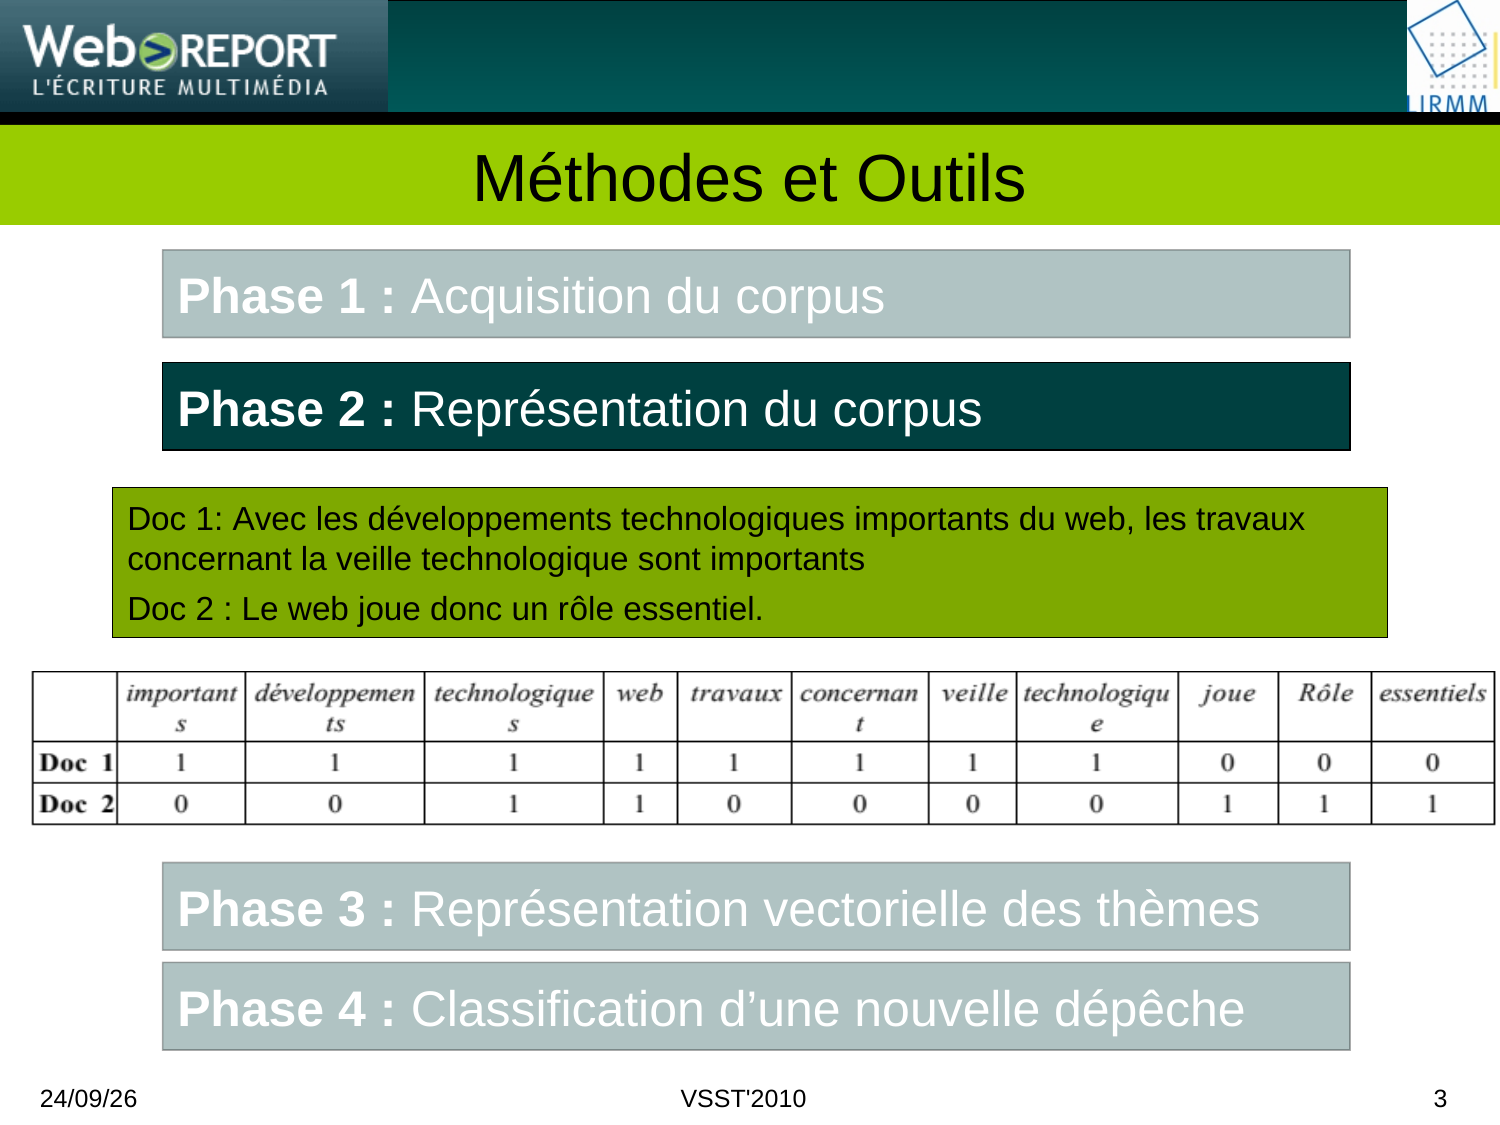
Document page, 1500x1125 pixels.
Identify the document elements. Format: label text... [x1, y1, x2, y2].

text_box Phase 1 : Acquisition du corpus [162, 249, 1351, 338]
text_box Phase 2 : Représentation du corpus [162, 362, 1351, 451]
chart [0, 671, 1500, 850]
title Méthodes et Outils [0, 124, 1500, 225]
picture [0, 0, 388, 112]
text_box Phase 4 : Classification d’une nouvelle dépêche [162, 962, 1351, 1051]
text_box <numéro> [1149, 1074, 1463, 1113]
text_box Phase 3 : Représentation vectorielle des thèmes [162, 862, 1351, 951]
picture [1407, 0, 1500, 112]
text_box Doc 1: Avec les développements technologiques importants du web, les travaux concernant la veille technologique sont importants Doc 2 : Le web joue donc un rôle essentiel. [112, 487, 1388, 638]
text_box 09/01/12 [24, 1074, 338, 1113]
text_box VSST'2010 [362, 1074, 1126, 1113]
